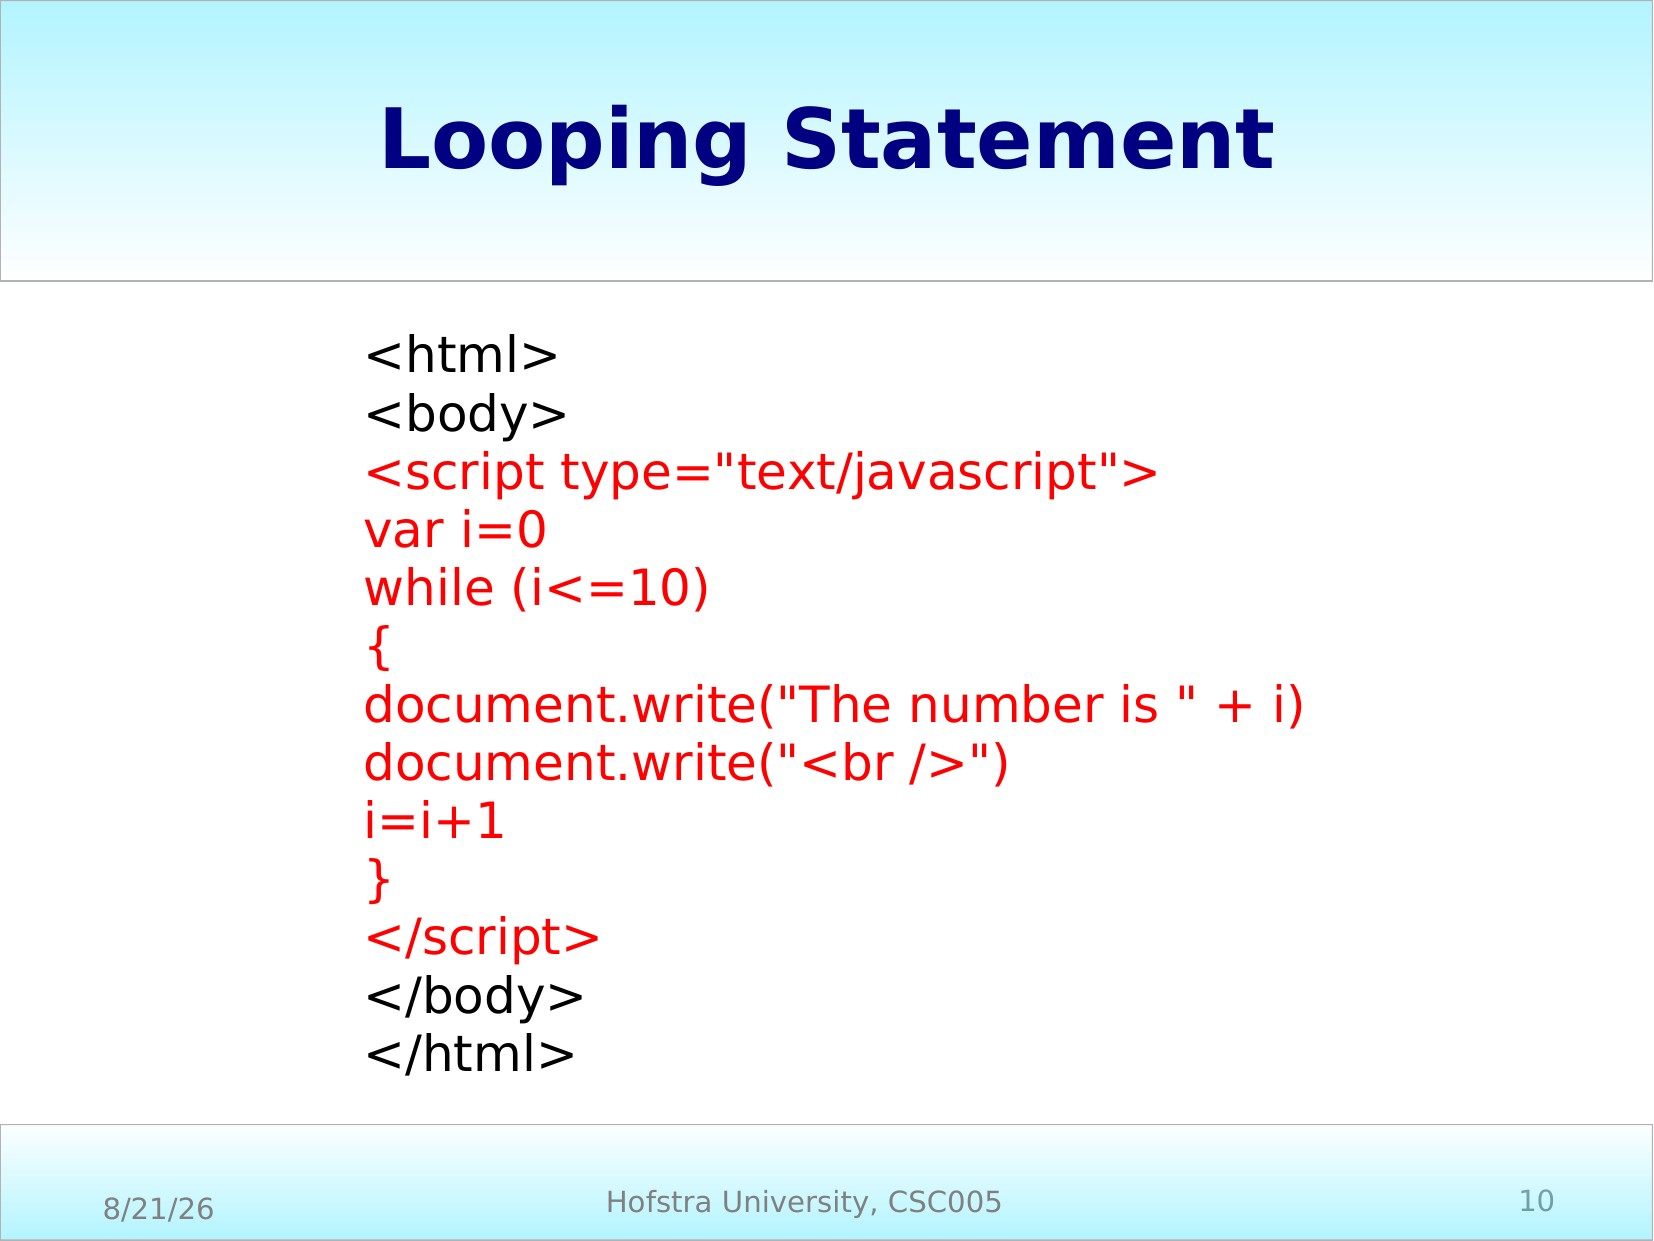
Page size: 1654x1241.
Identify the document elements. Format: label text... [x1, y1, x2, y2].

text_box <html> <body> <script type="text/javascript"> var i=0 while (i<=10) { document.write("The number is " + i) document.write("<br />") i=i+1 } </script> </body> </html> [348, 318, 1322, 1091]
title Looping Statement [78, 10, 1576, 270]
